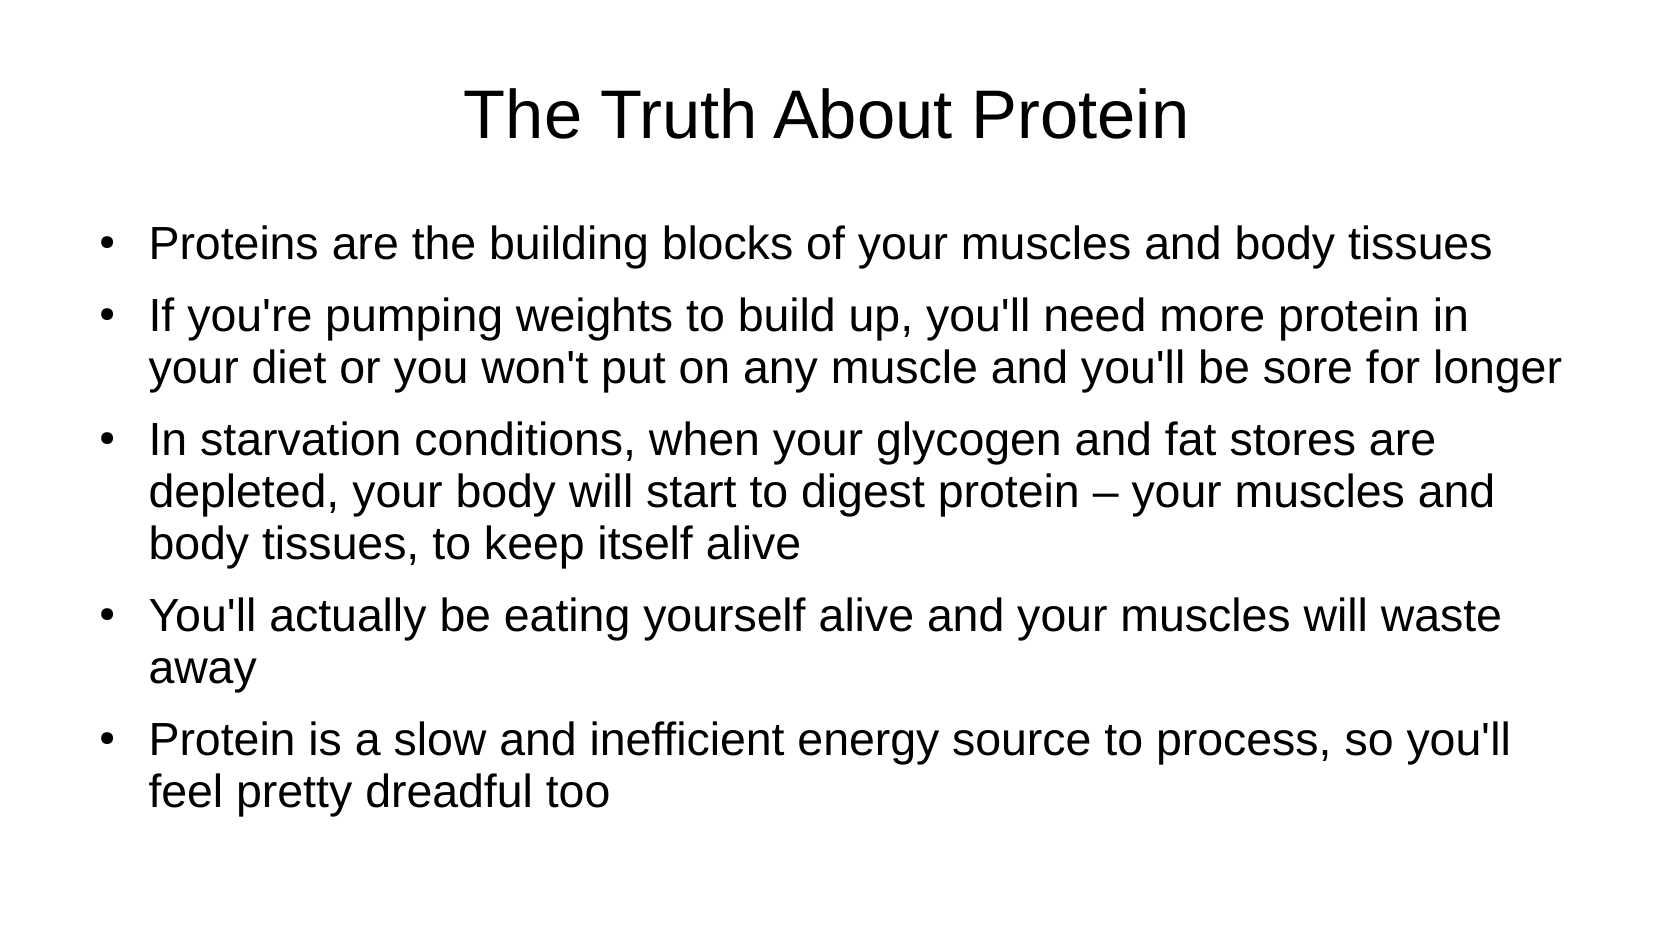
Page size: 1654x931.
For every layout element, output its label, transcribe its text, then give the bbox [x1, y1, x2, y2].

title The Truth About Protein [82, 37, 1571, 193]
list Proteins are the building blocks of your muscles and body tissues If you're pumping weights to build up, you'll need more protein in your diet or you won't put on any muscle and you'll be sore for longer In starvation conditions, when your glycogen and fat stores are depleted, your body will start to digest protein – your muscles and body tissues, to keep itself alive You'll actually be eating yourself alive and your muscles will waste away Protein is a slow and inefficient energy source to process, so you'll feel pretty dreadful too [82, 217, 1571, 875]
